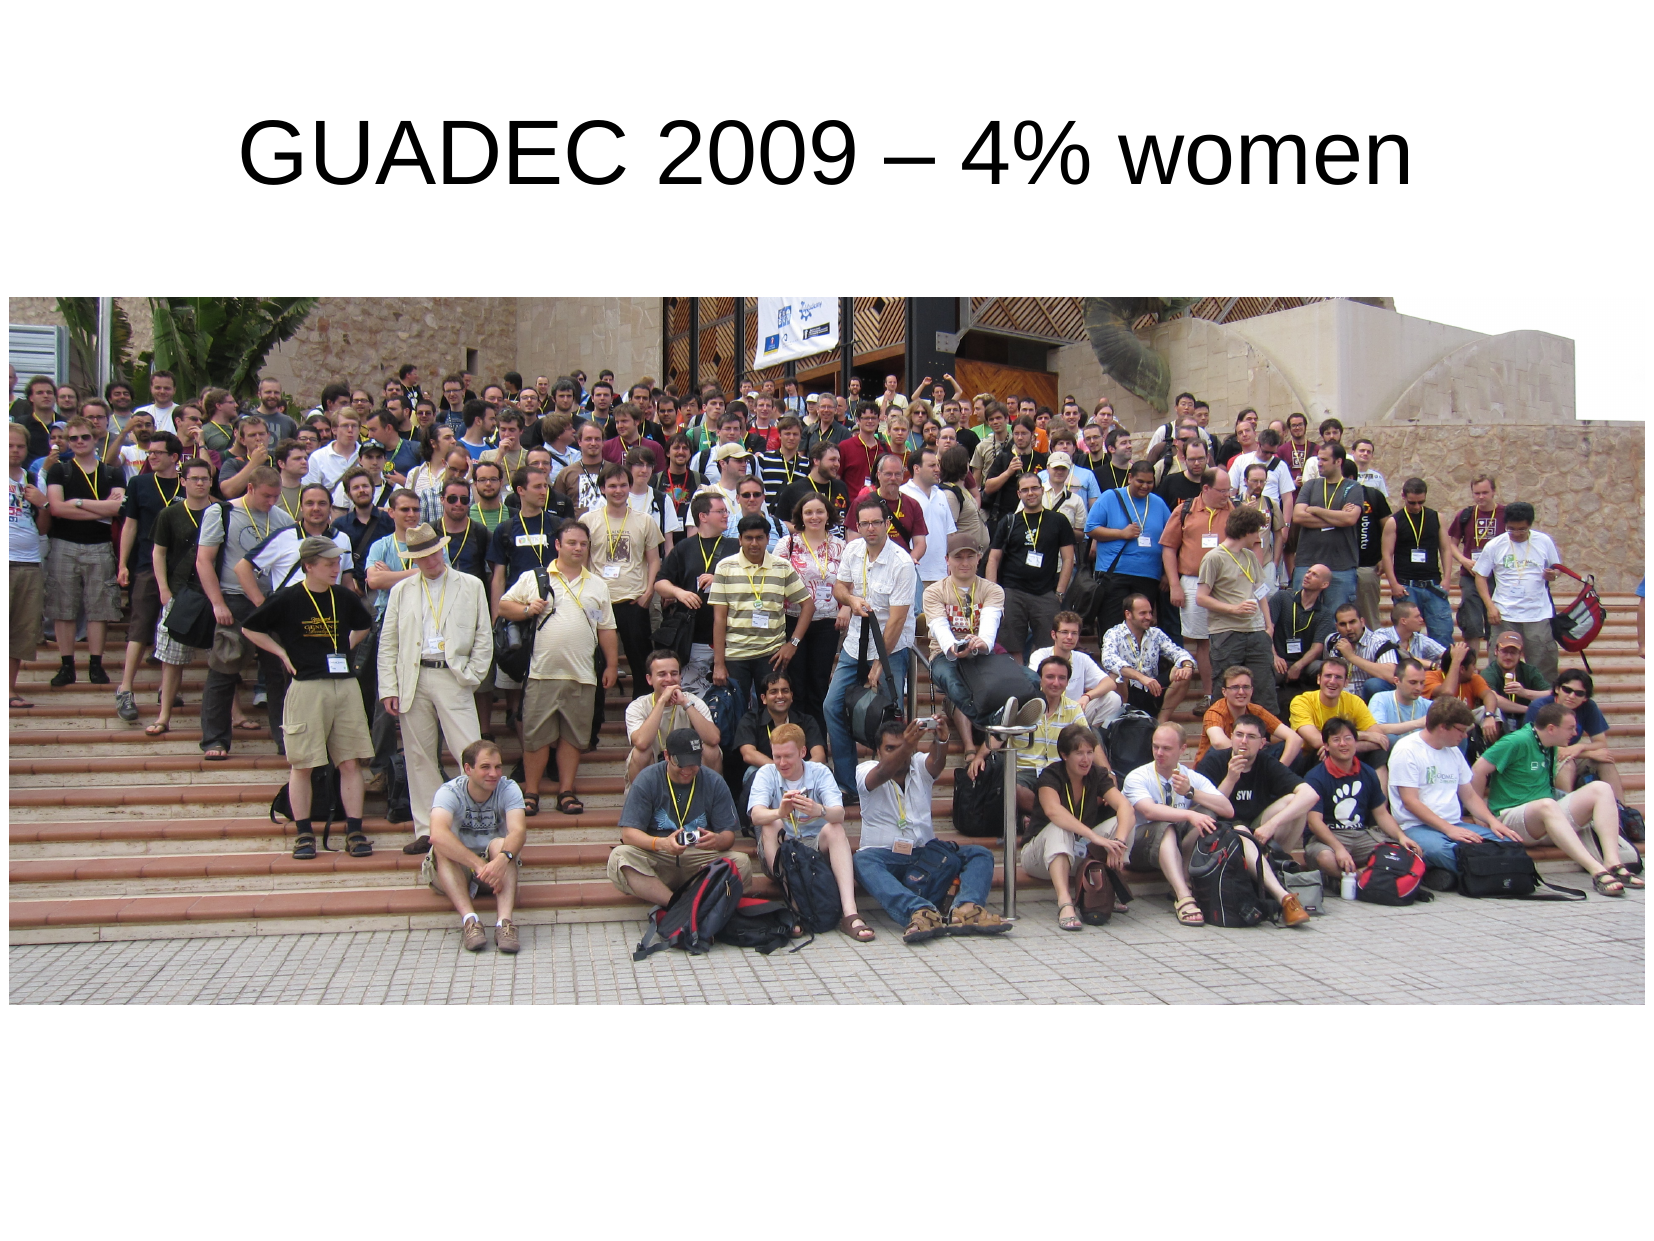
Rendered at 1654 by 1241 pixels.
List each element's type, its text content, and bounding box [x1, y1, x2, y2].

picture [9, 297, 1645, 1006]
title GUADEC 2009 – 4% women [82, 49, 1571, 257]
